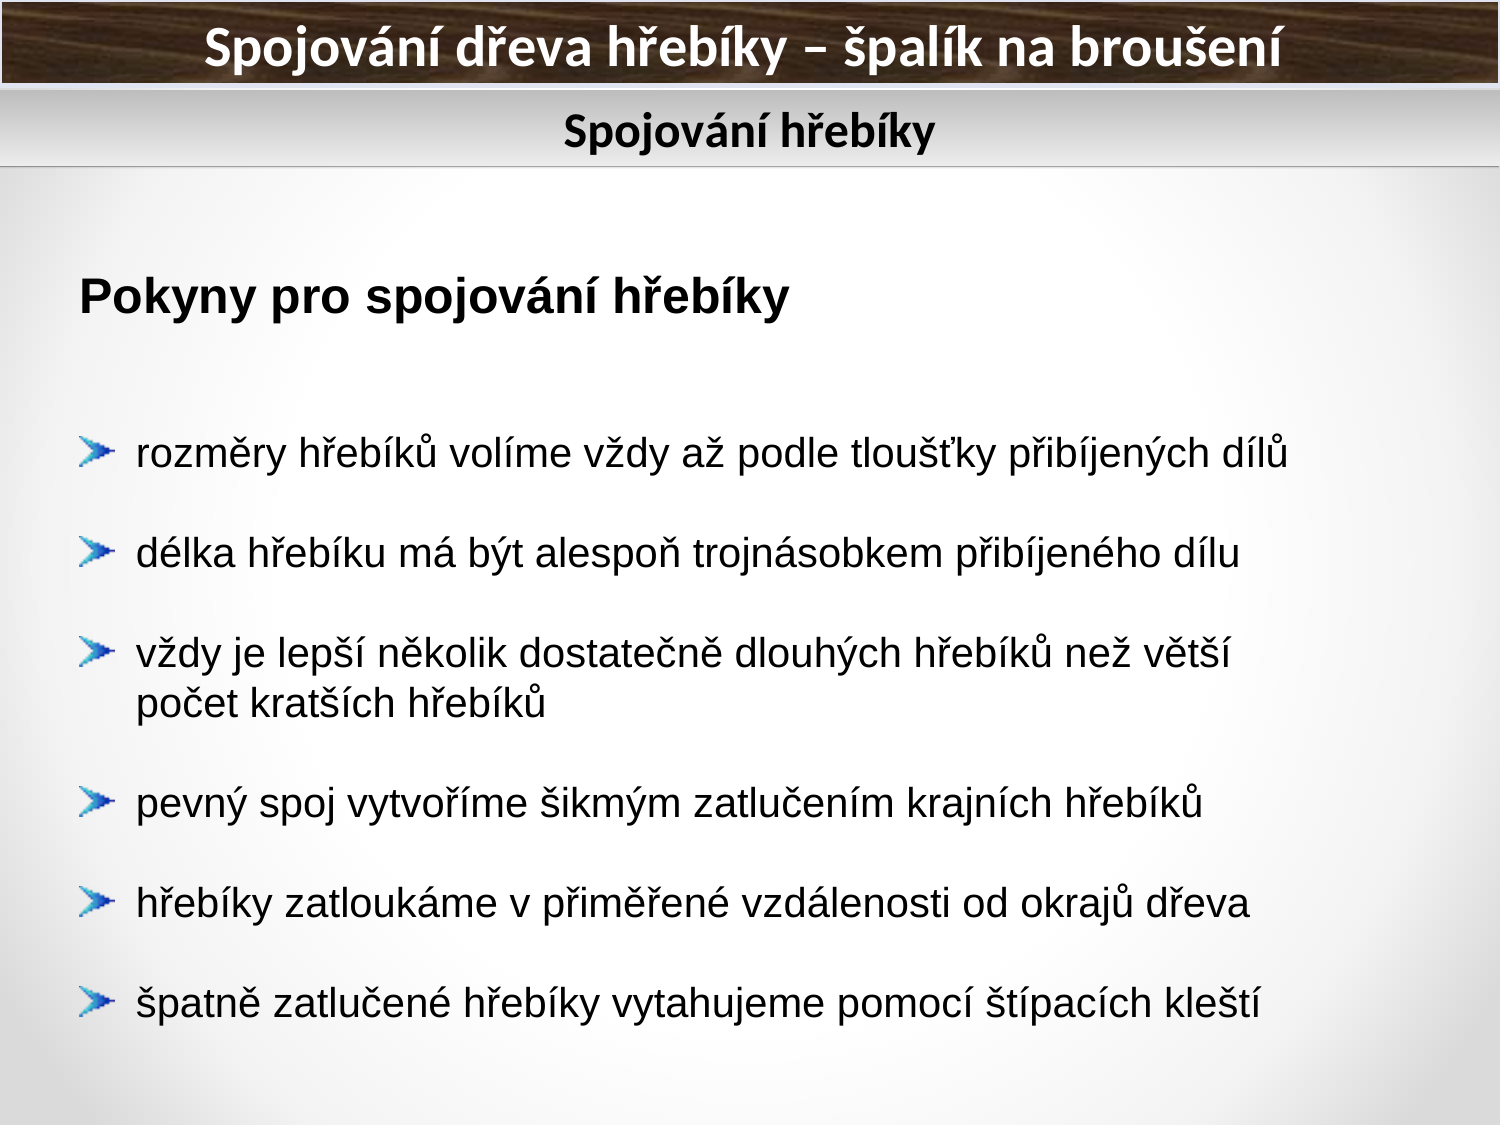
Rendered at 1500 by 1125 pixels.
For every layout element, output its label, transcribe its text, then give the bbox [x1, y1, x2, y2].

text_box Pokyny pro spojování hřebíky [64, 255, 1436, 331]
text_box Spojování dřeva hřebíky – špalík na broušení [0, 0, 1500, 86]
text_box Spojování hřebíky [0, 90, 1500, 166]
text_box rozměry hřebíků volíme vždy až podle tloušťky přibíjených dílů délka hřebíku má být alespoň trojnásobkem přibíjeného dílu vždy je lepší několik dostatečně dlouhých hřebíků než větší počet kratších hřebíků pevný spoj vytvoříme šikmým zatlučením krajních hřebíků hřebíky zatloukáme v přiměřené vzdálenosti od okrajů dřeva špatně zatlučené hřebíky vytahujeme pomocí štípacích kleští [64, 418, 1341, 1035]
picture [0, 166, 1500, 1125]
picture [0, 86, 1500, 90]
